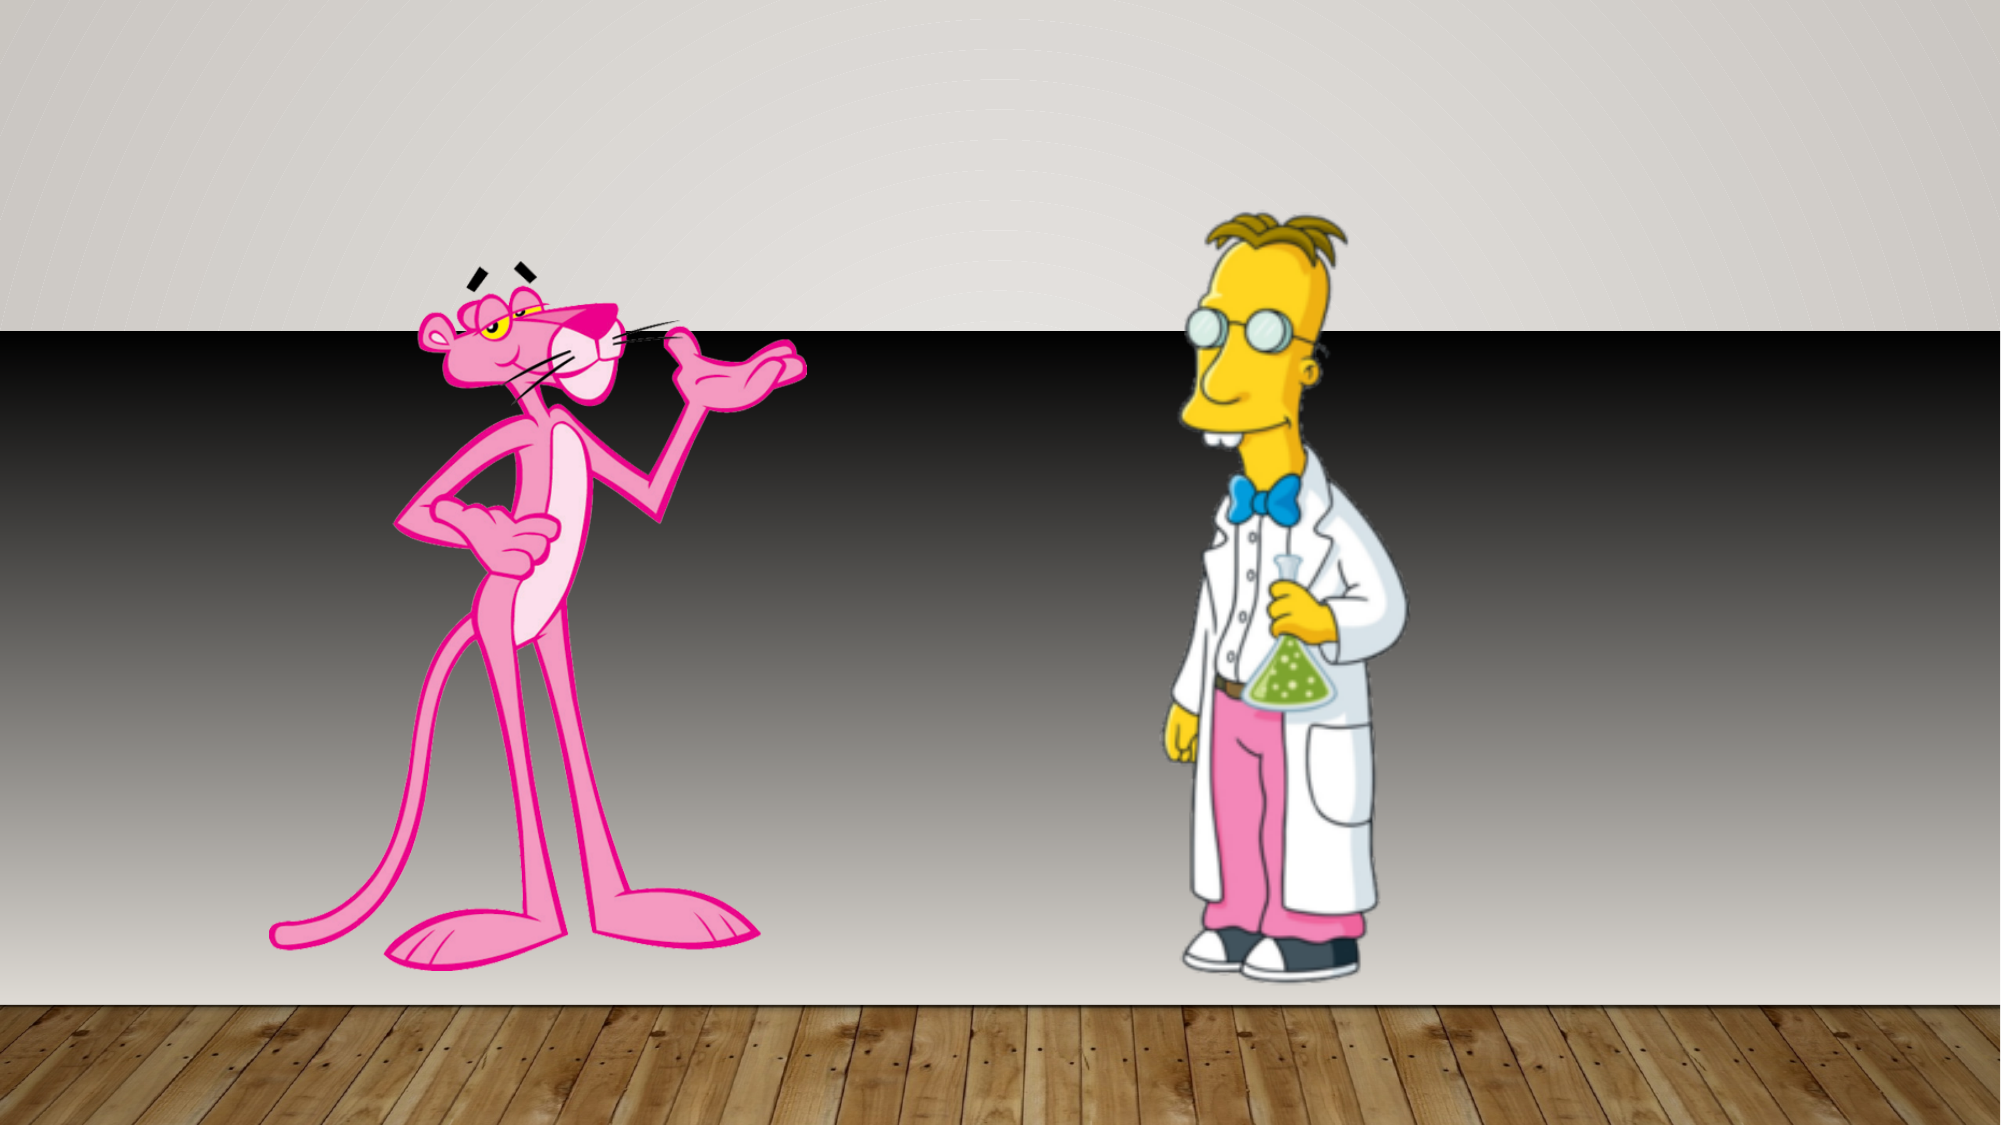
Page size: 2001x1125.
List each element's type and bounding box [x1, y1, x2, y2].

picture [269, 261, 807, 971]
picture [1077, 201, 1472, 998]
